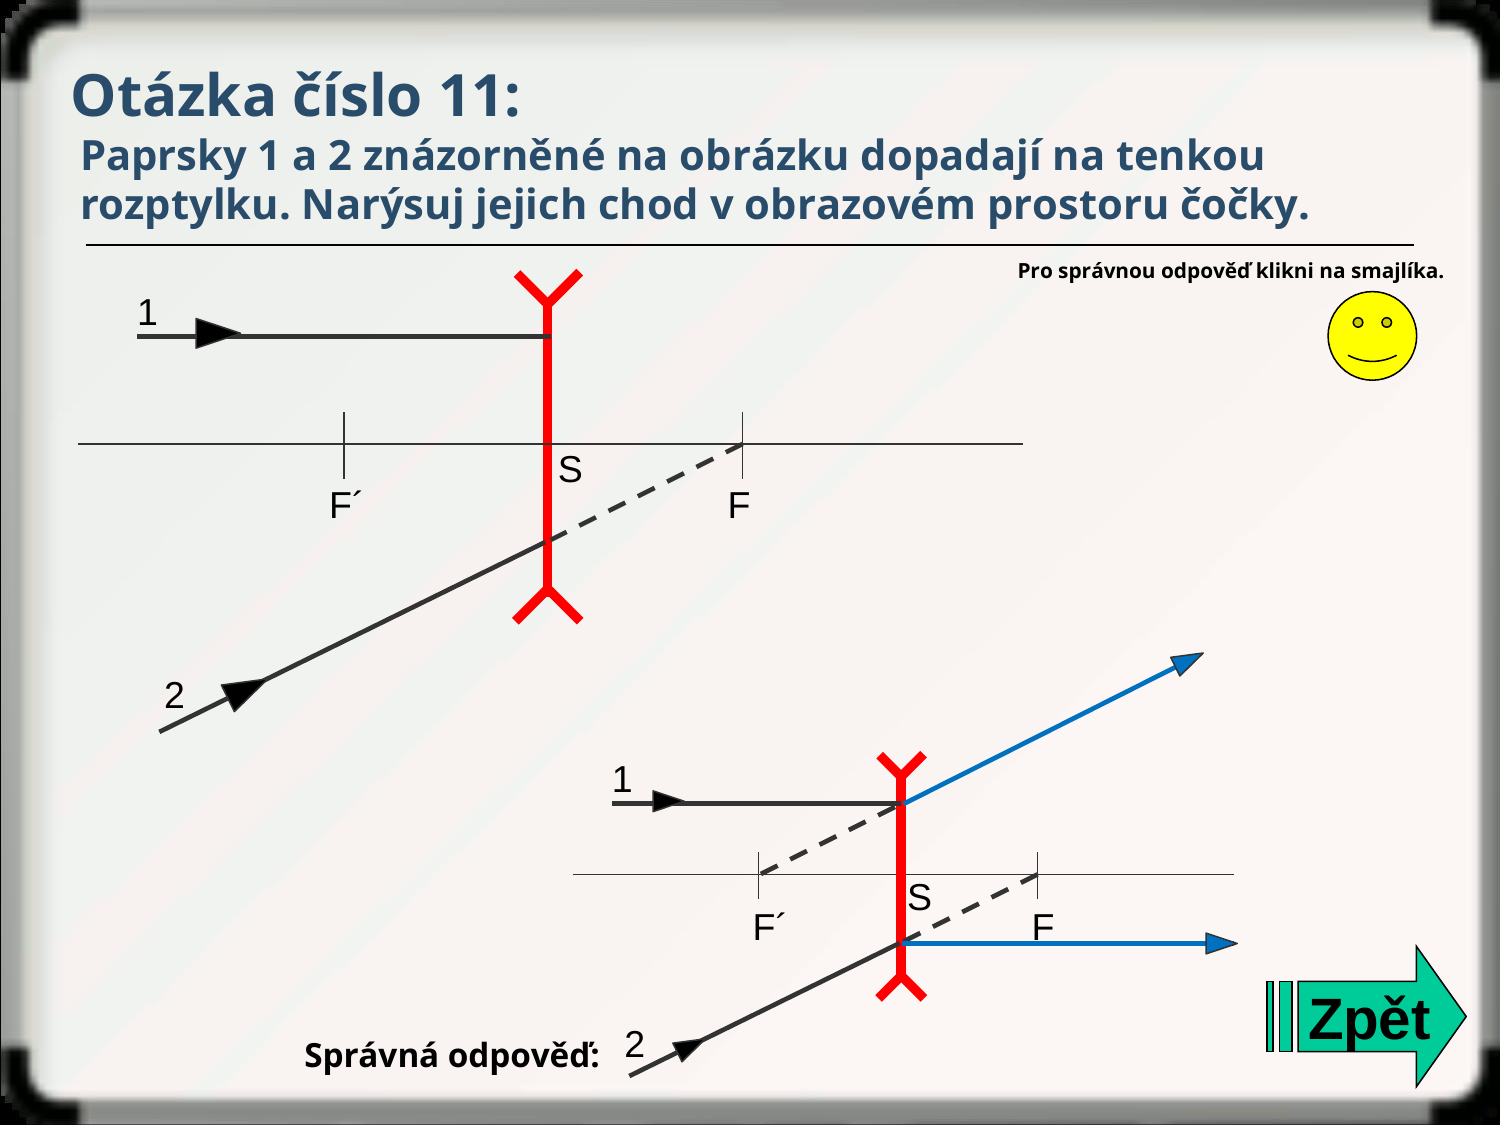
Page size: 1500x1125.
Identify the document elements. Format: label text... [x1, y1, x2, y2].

text_box S [892, 865, 959, 926]
text_box 2 [609, 1012, 662, 1074]
text_box [653, 790, 685, 812]
text_box Zpět [1279, 981, 1292, 1052]
text_box 1 [122, 280, 175, 341]
text_box S [543, 436, 610, 498]
text_box [672, 1038, 706, 1062]
text_box [196, 318, 241, 349]
text_box Zpět [1267, 981, 1273, 1052]
picture [0, 0, 1500, 1125]
text_box Zpět [1298, 946, 1467, 1087]
text_box F [1016, 946, 1064, 956]
text_box [1328, 291, 1417, 381]
text_box [221, 678, 268, 712]
text_box [1206, 933, 1238, 954]
text_box 2 [149, 663, 202, 724]
text_box [1170, 653, 1204, 676]
text_box F´ [314, 473, 381, 535]
text_box Pro správnou odpověď klikni na smajlíka. [1002, 222, 1464, 318]
text_box 1 [597, 746, 649, 808]
text_box F [1016, 895, 1064, 941]
text_box Paprsky 1 a 2 znázorněné na obrázku dopadají na tenkou rozptylku. Narýsuj jejich chod v obrazovém prostoru čočky. [65, 130, 1417, 226]
text_box F´ [737, 895, 810, 956]
text_box Otázka číslo 11: [55, 54, 1391, 149]
text_box Správná odpověď: [289, 1006, 699, 1102]
text_box F [713, 473, 780, 535]
